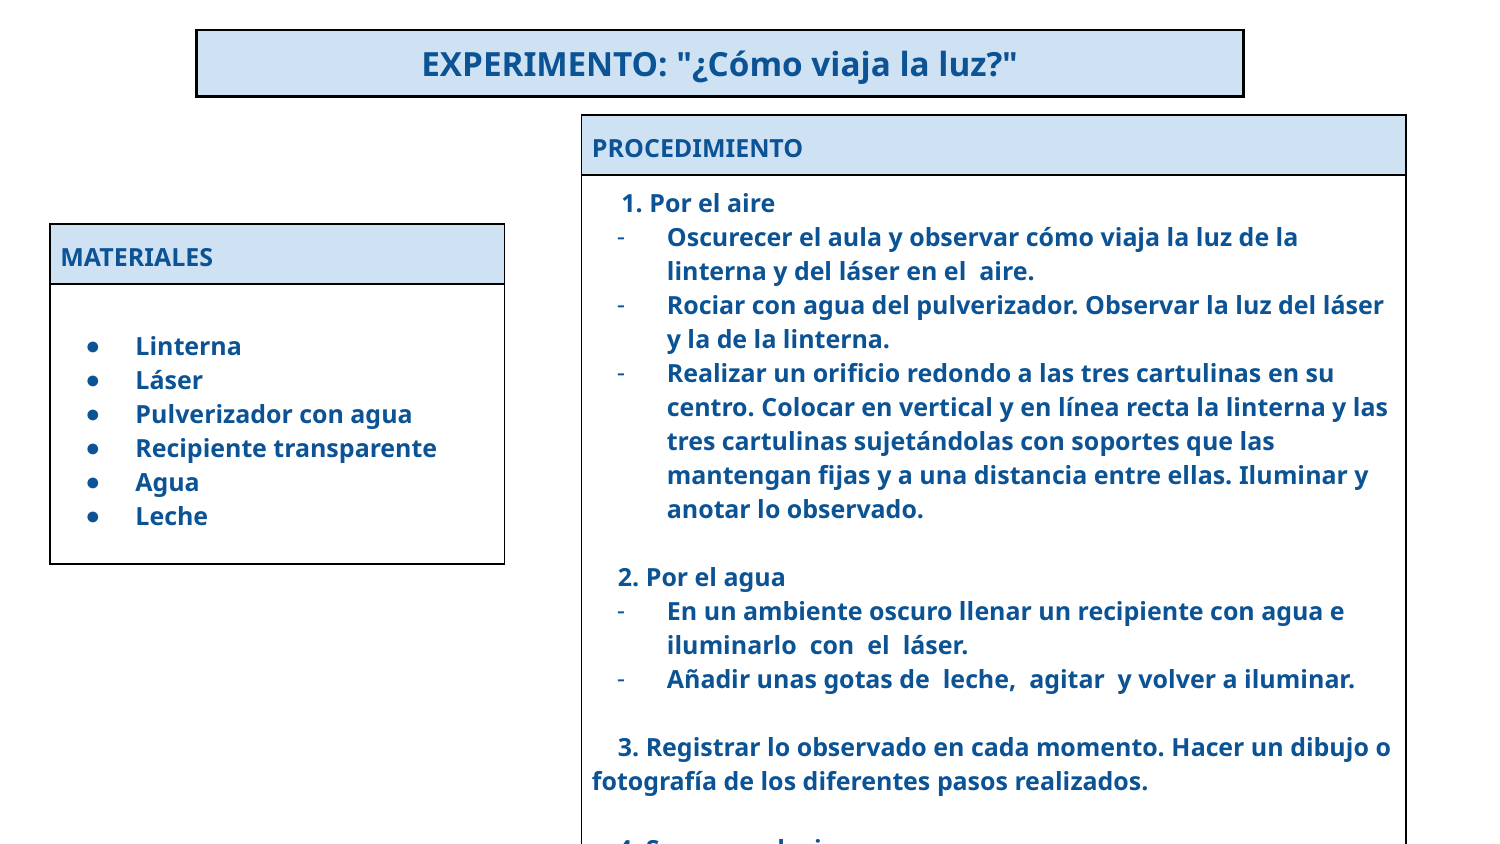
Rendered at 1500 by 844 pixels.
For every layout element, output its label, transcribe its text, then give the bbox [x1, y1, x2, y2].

table_header PROCEDIMIENTO [582, 116, 1405, 174]
table_cell 1. Por el aire Oscurecer el aula y observar cómo viaja la luz de la linterna y del láser en el aire. Rociar con agua del pulverizador. Observar la luz del láser y la de la linterna. Realizar un orificio redondo a las tres cartulinas en su centro. Colocar en vertical y en línea recta la linterna y las tres cartulinas sujetándolas con soportes que las mantengan fijas y a una distancia entre ellas. Iluminar y anotar lo observado. 2. Por el agua En un ambiente oscuro llenar un recipiente con agua e iluminarlo con el láser. Añadir unas gotas de leche, agitar y volver a iluminar. 3. Registrar lo observado en cada momento. Hacer un dibujo o fotografía de los diferentes pasos realizados. 4. Sacar conclusiones. [582, 176, 1405, 844]
table_cell Linterna Láser Pulverizador con agua Recipiente transparente Agua Leche [51, 285, 504, 563]
table_header MATERIALES [51, 225, 504, 283]
table_header EXPERIMENTO: "¿Cómo viaja la luz?" [198, 31, 1242, 95]
